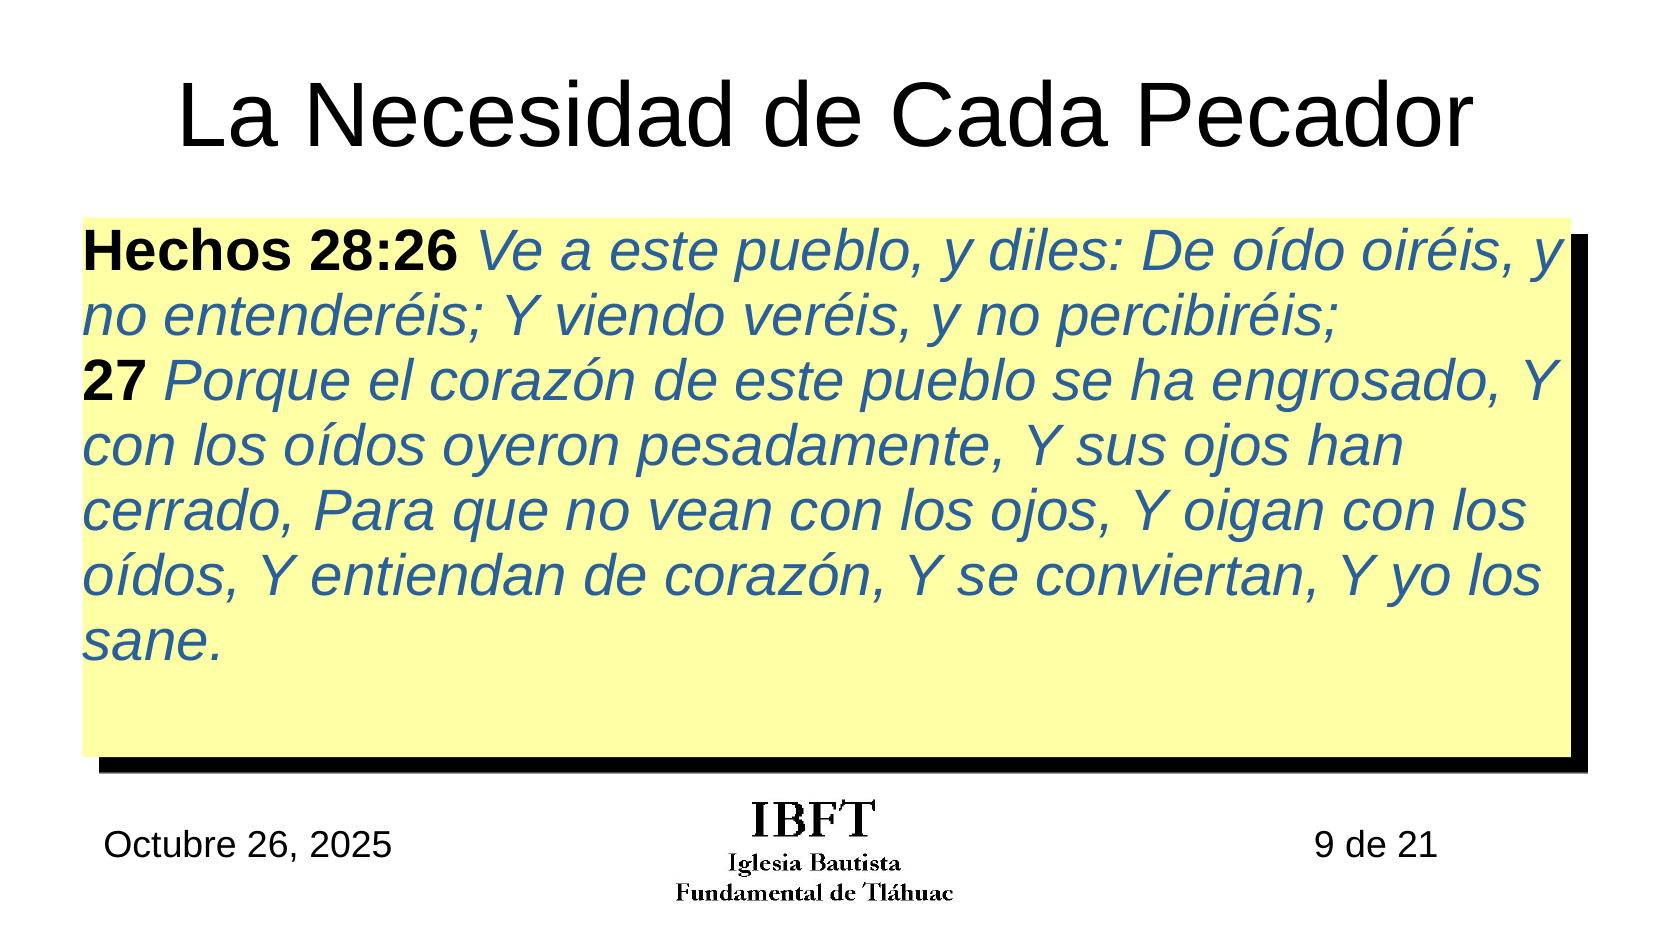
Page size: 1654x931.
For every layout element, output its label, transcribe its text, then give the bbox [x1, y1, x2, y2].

text_box <number> de 21 [1299, 816, 1565, 916]
picture [649, 787, 970, 913]
text_box Octubre 26, 2025 [88, 816, 414, 876]
title La Necesidad de Cada Pecador [82, 37, 1571, 193]
list Hechos 28:26 Ve a este pueblo, y diles: De oído oiréis, y no entenderéis; Y viendo veréis, y no percibiréis; 27 Porque el corazón de este pueblo se ha engrosado, Y con los oídos oyeron pesadamente, Y sus ojos han cerrado, Para que no vean con los ojos, Y oigan con los oídos, Y entiendan de corazón, Y se conviertan, Y yo los sane. [82, 217, 1571, 758]
